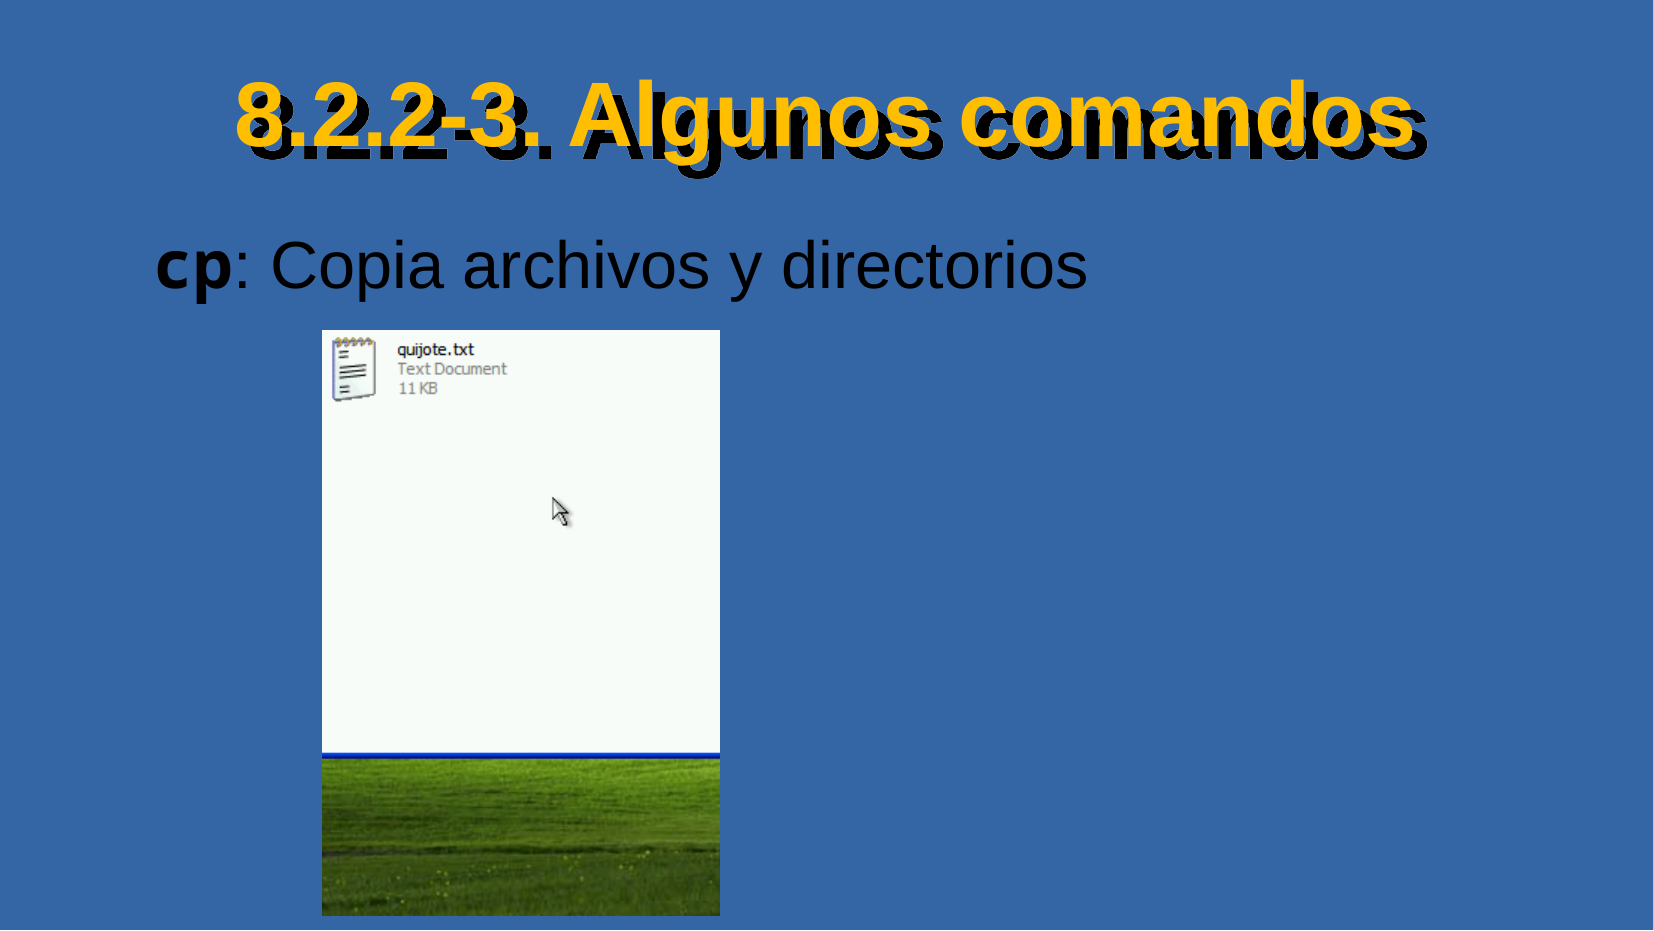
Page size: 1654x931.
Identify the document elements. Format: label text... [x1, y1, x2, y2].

title 8.2.2-3. Algunos comandos [82, 37, 1571, 193]
picture [322, 330, 720, 916]
list cp: Copia archivos y directorios [82, 217, 1571, 758]
